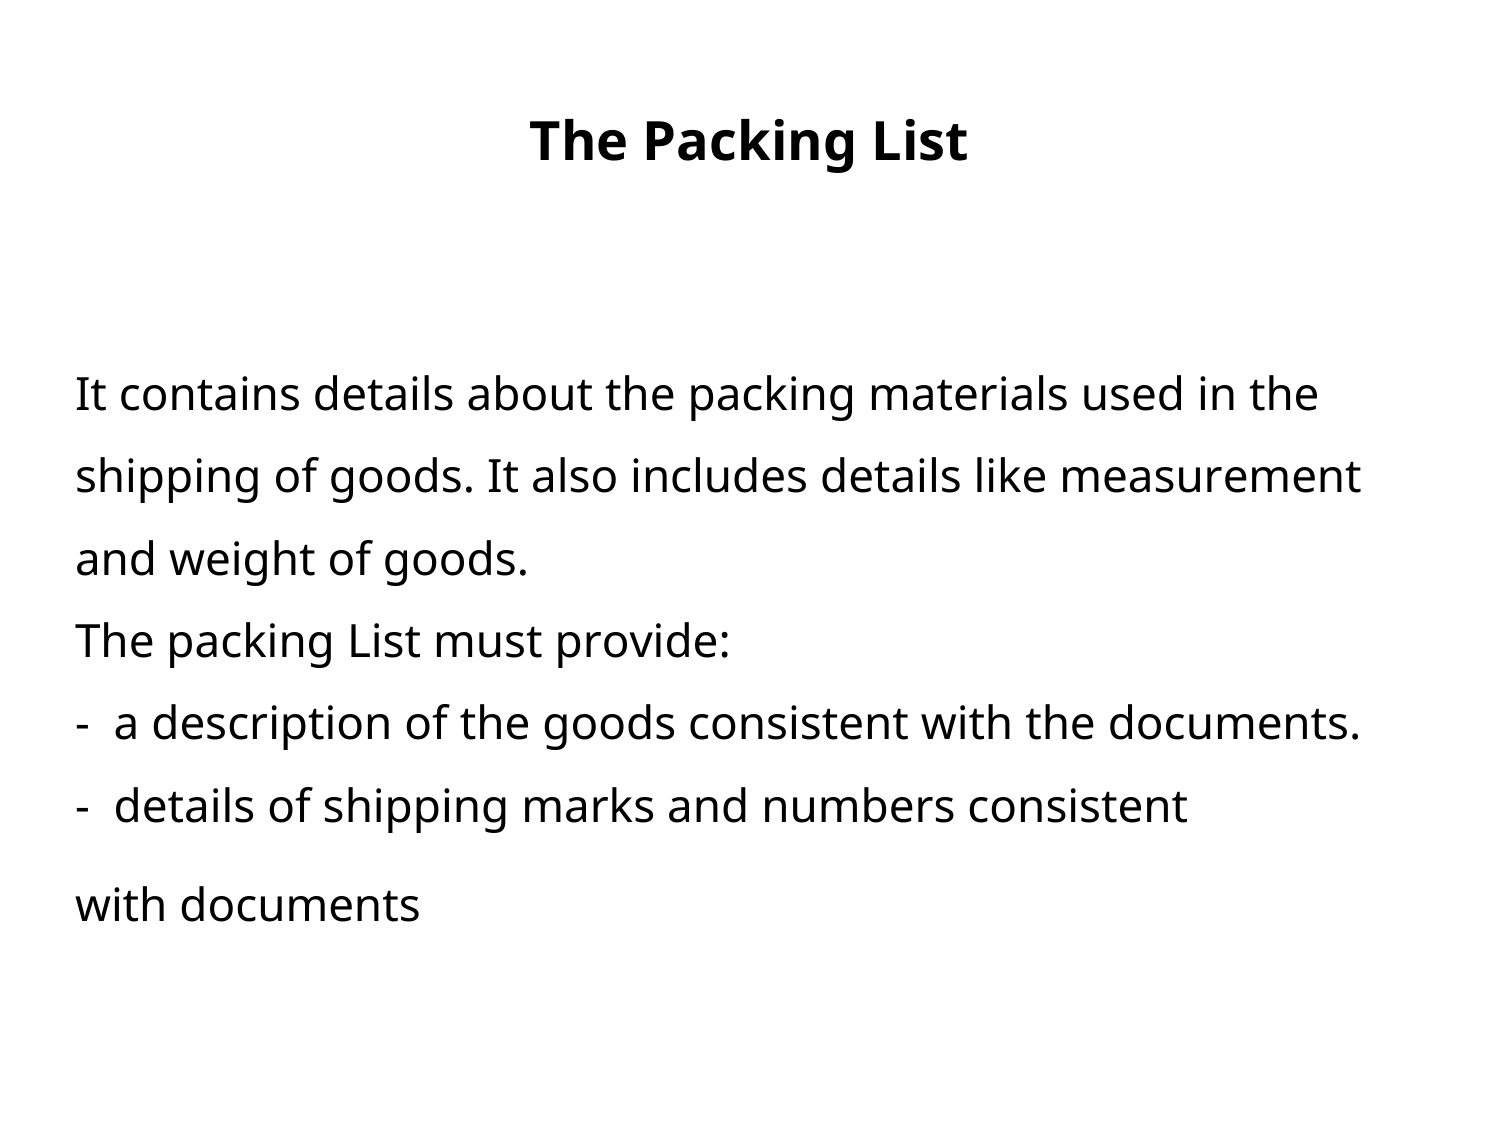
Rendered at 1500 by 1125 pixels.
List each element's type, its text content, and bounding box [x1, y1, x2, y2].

title The Packing List [75, 45, 1425, 233]
subtitle It contains details about the packing materials used in the shipping of goods. It also includes details like measurement and weight of goods. The packing List must provide: - a description of the goods consistent with the documents. - details of shipping marks and numbers consistent with documents [75, 262, 1425, 1005]
